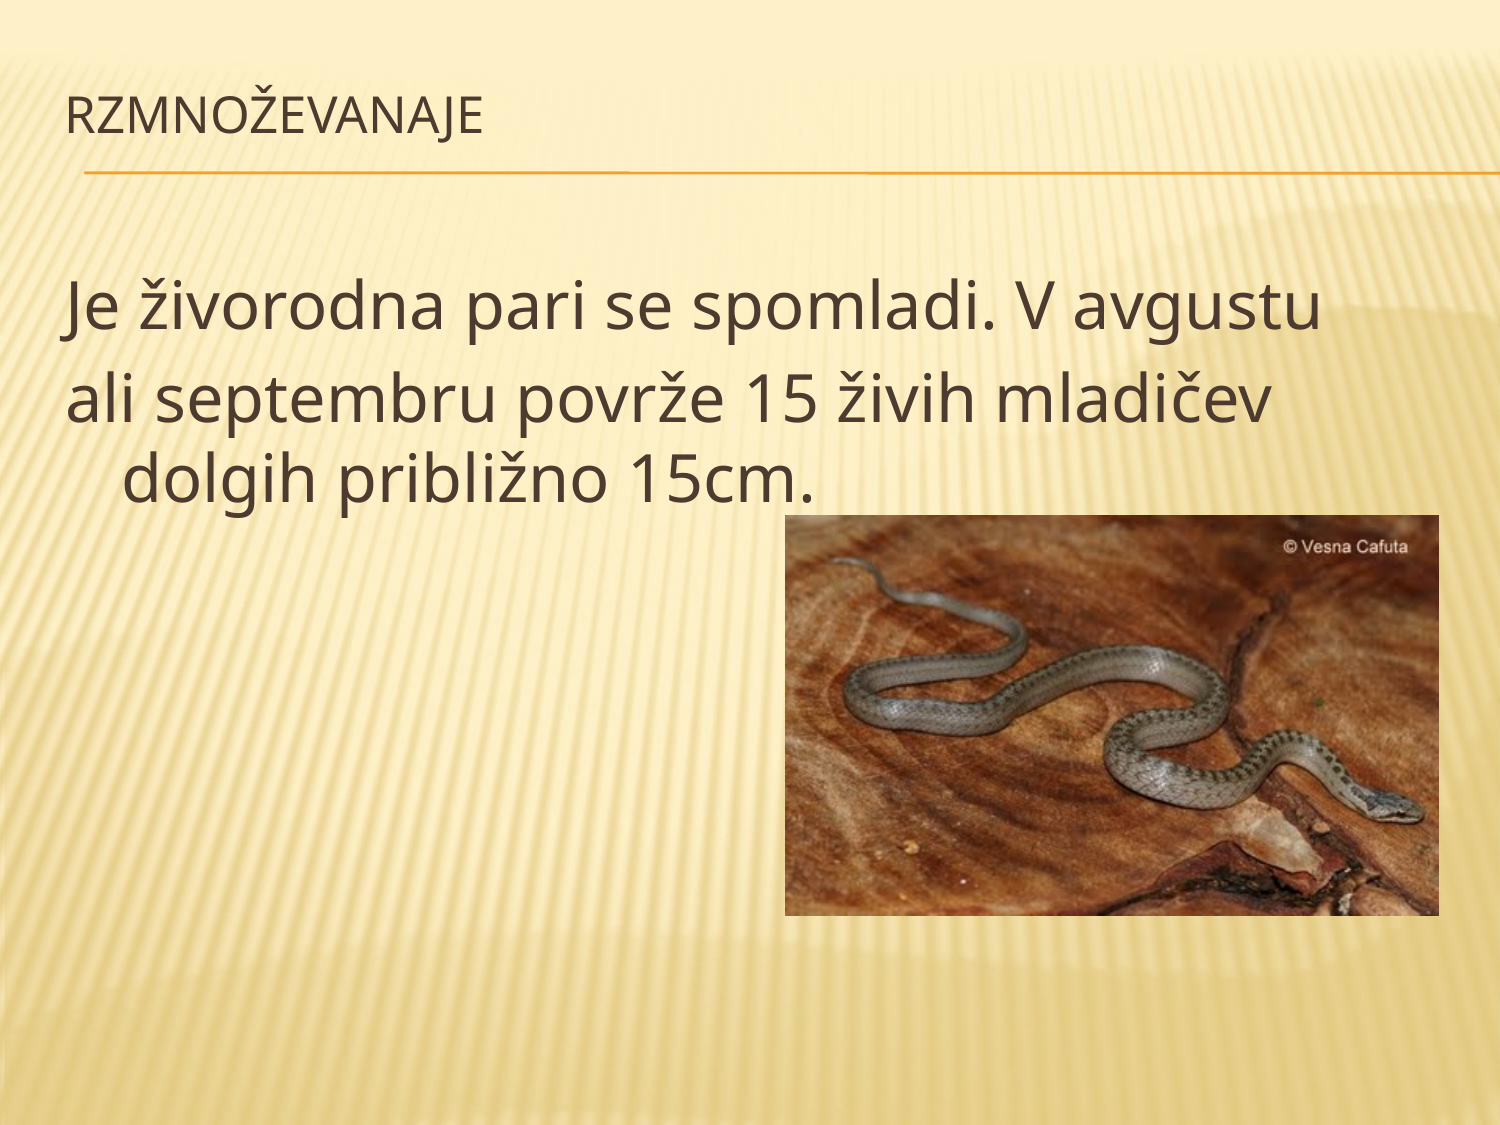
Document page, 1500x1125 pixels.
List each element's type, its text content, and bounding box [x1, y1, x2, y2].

picture [0, 0, 1500, 1125]
title Rzmnoževanaje [50, 75, 1475, 213]
list Je živorodna pari se spomladi. V avgustu ali septembru povrže 15 živih mladičev dolgih približno 15cm. [50, 254, 1475, 998]
